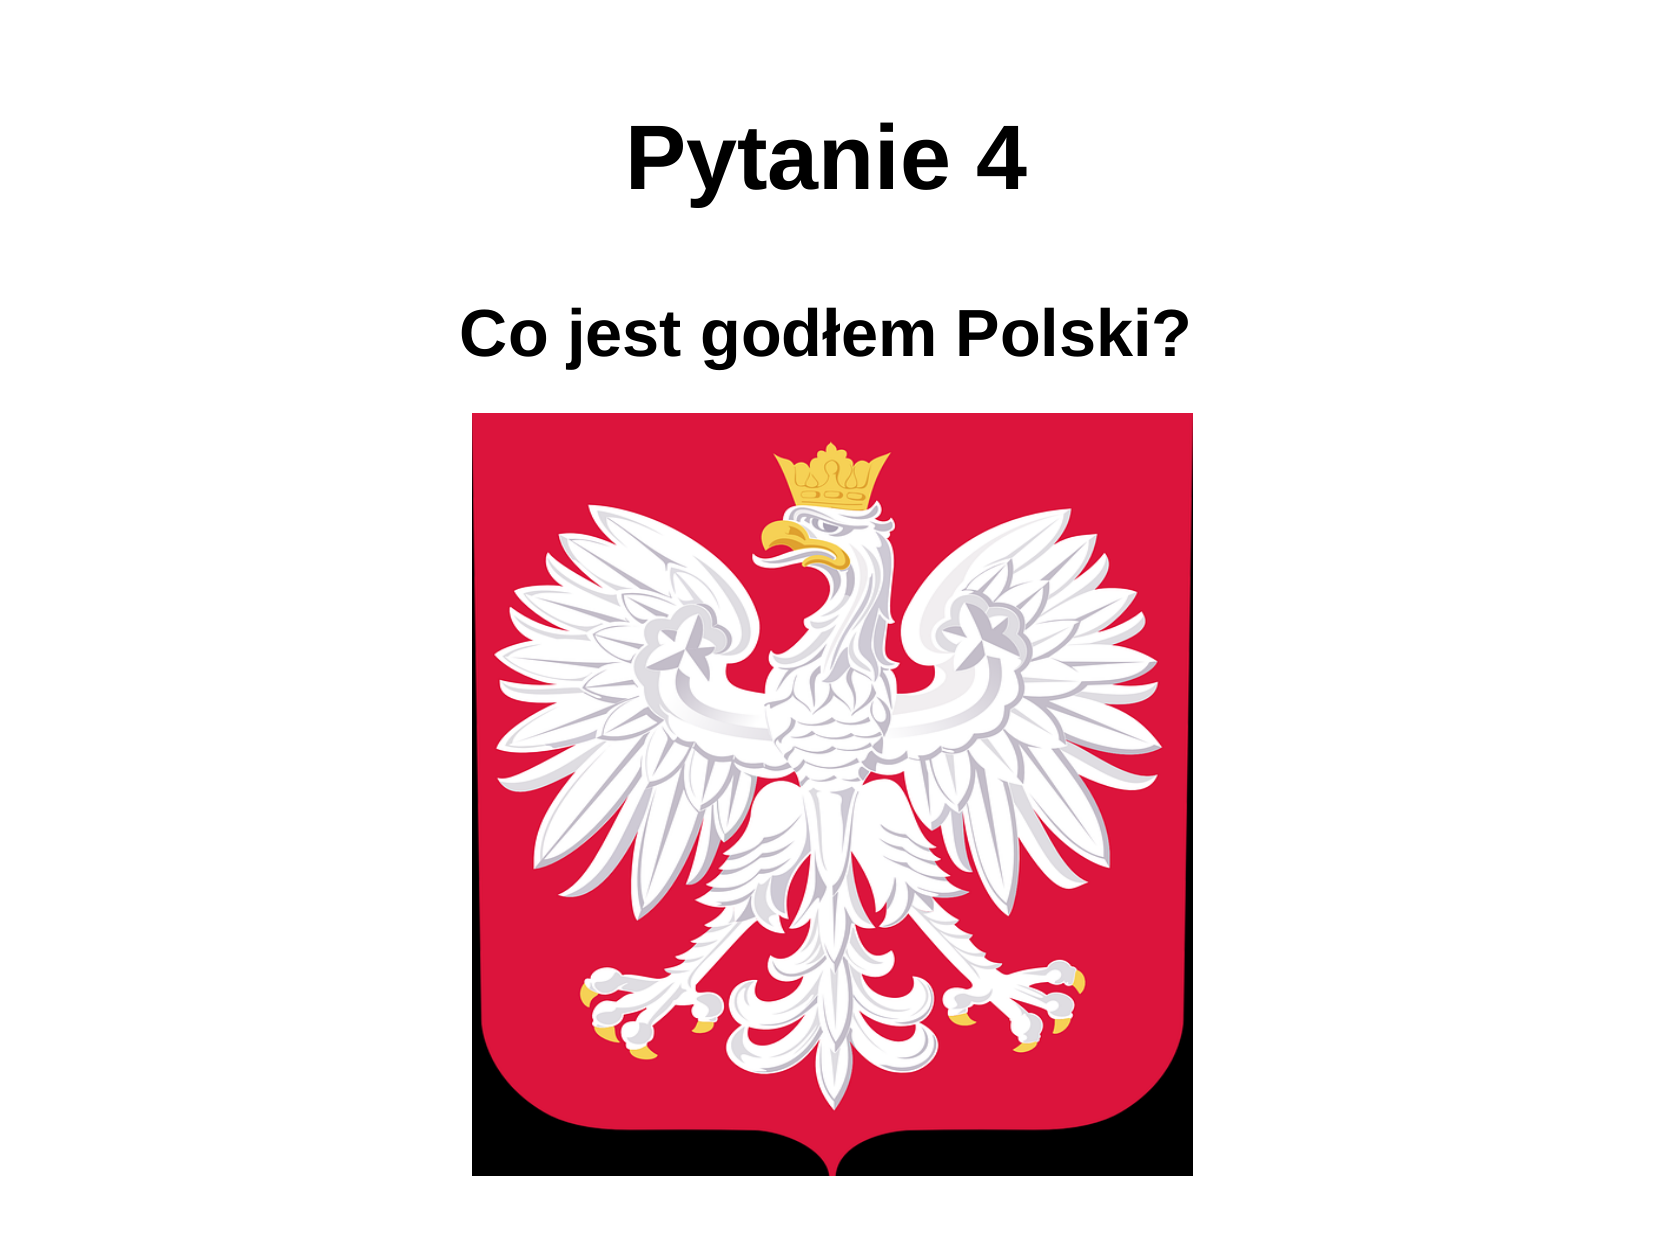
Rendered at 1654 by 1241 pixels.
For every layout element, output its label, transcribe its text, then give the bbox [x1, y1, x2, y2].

picture [472, 413, 1193, 1176]
list Co jest godłem Polski? [82, 290, 1571, 1109]
title Pytanie 4 [82, 49, 1571, 257]
